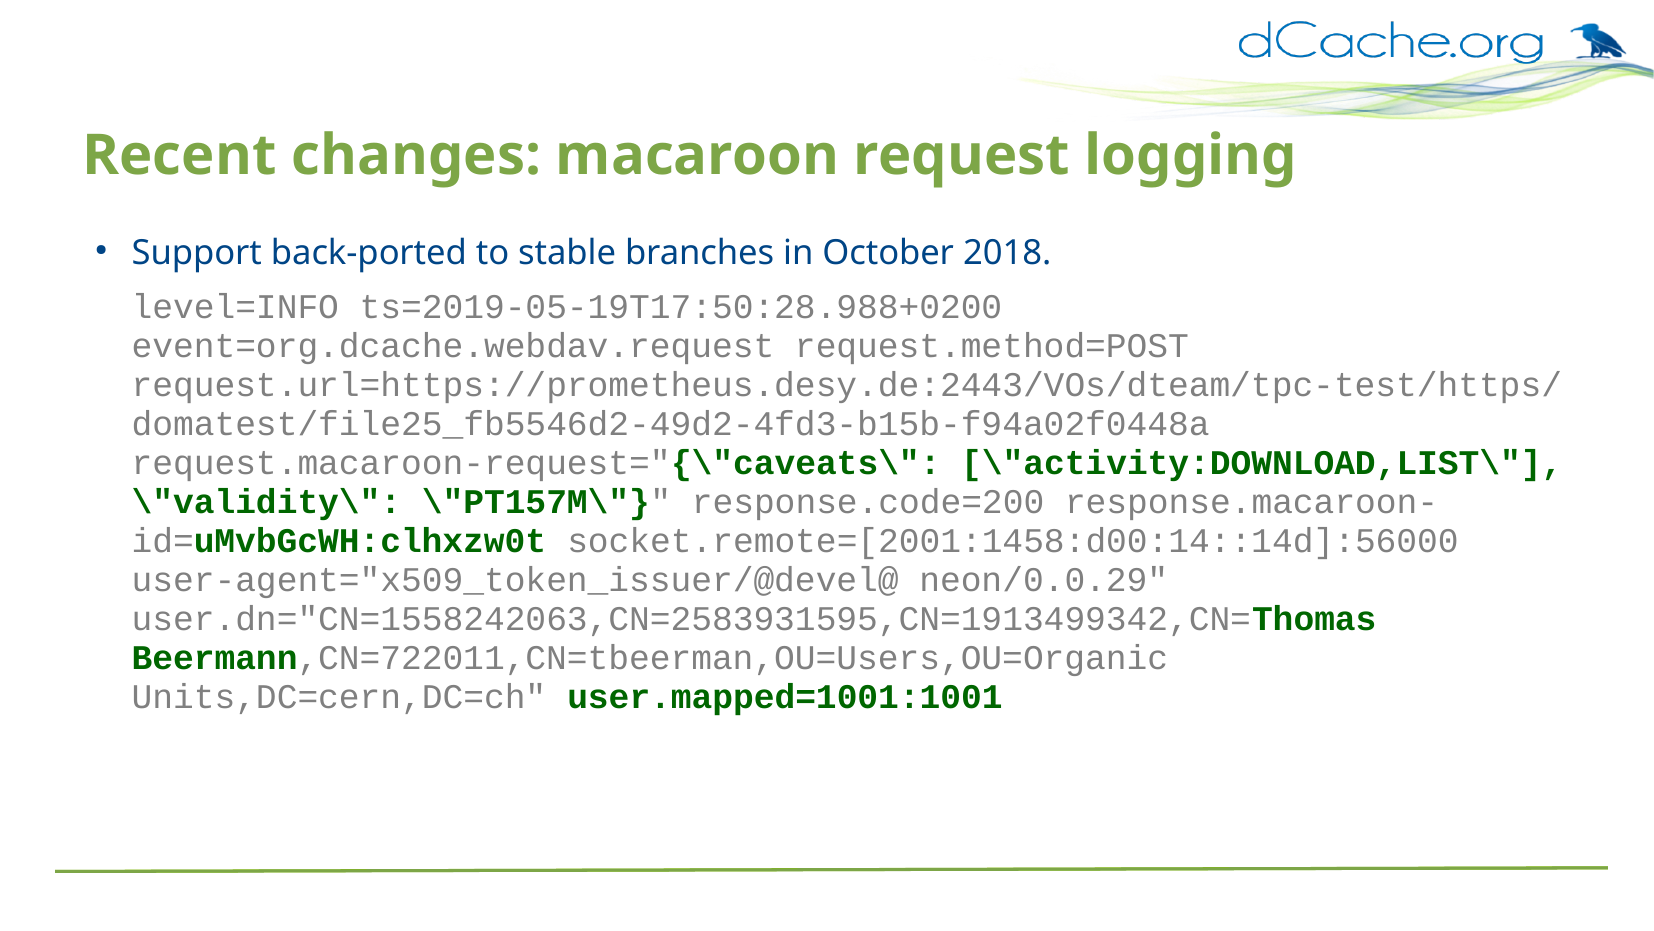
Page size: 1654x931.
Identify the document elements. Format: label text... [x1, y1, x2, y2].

picture [956, 12, 1654, 127]
title Recent changes: macaroon request logging [82, 116, 1605, 189]
list Support back-ported to stable branches in October 2018. level=INFO ts=2019-05-19T17:50:28.988+0200 event=org.dcache.webdav.request request.method=POST request.url=https://prometheus.desy.de:2443/VOs/dteam/tpc-test/https/domatest/file25_fb5546d2-49d2-4fd3-b15b-f94a02f0448a request.macaroon-request="{\"caveats\": [\"activity:DOWNLOAD,LIST\"], \"validity\": \"PT157M\"}" response.code=200 response.macaroon-id=uMvbGcWH:clhxzw0t socket.remote=[2001:1458:d00:14::14d]:56000 user-agent="x509_token_issuer/@devel@ neon/0.0.29" user.dn="CN=1558242063,CN=2583931595,CN=1913499342,CN=Thomas Beermann,CN=722011,CN=tbeerman,OU=Users,OU=Organic Units,DC=cern,DC=ch" user.mapped=1001:1001 [82, 227, 1571, 767]
